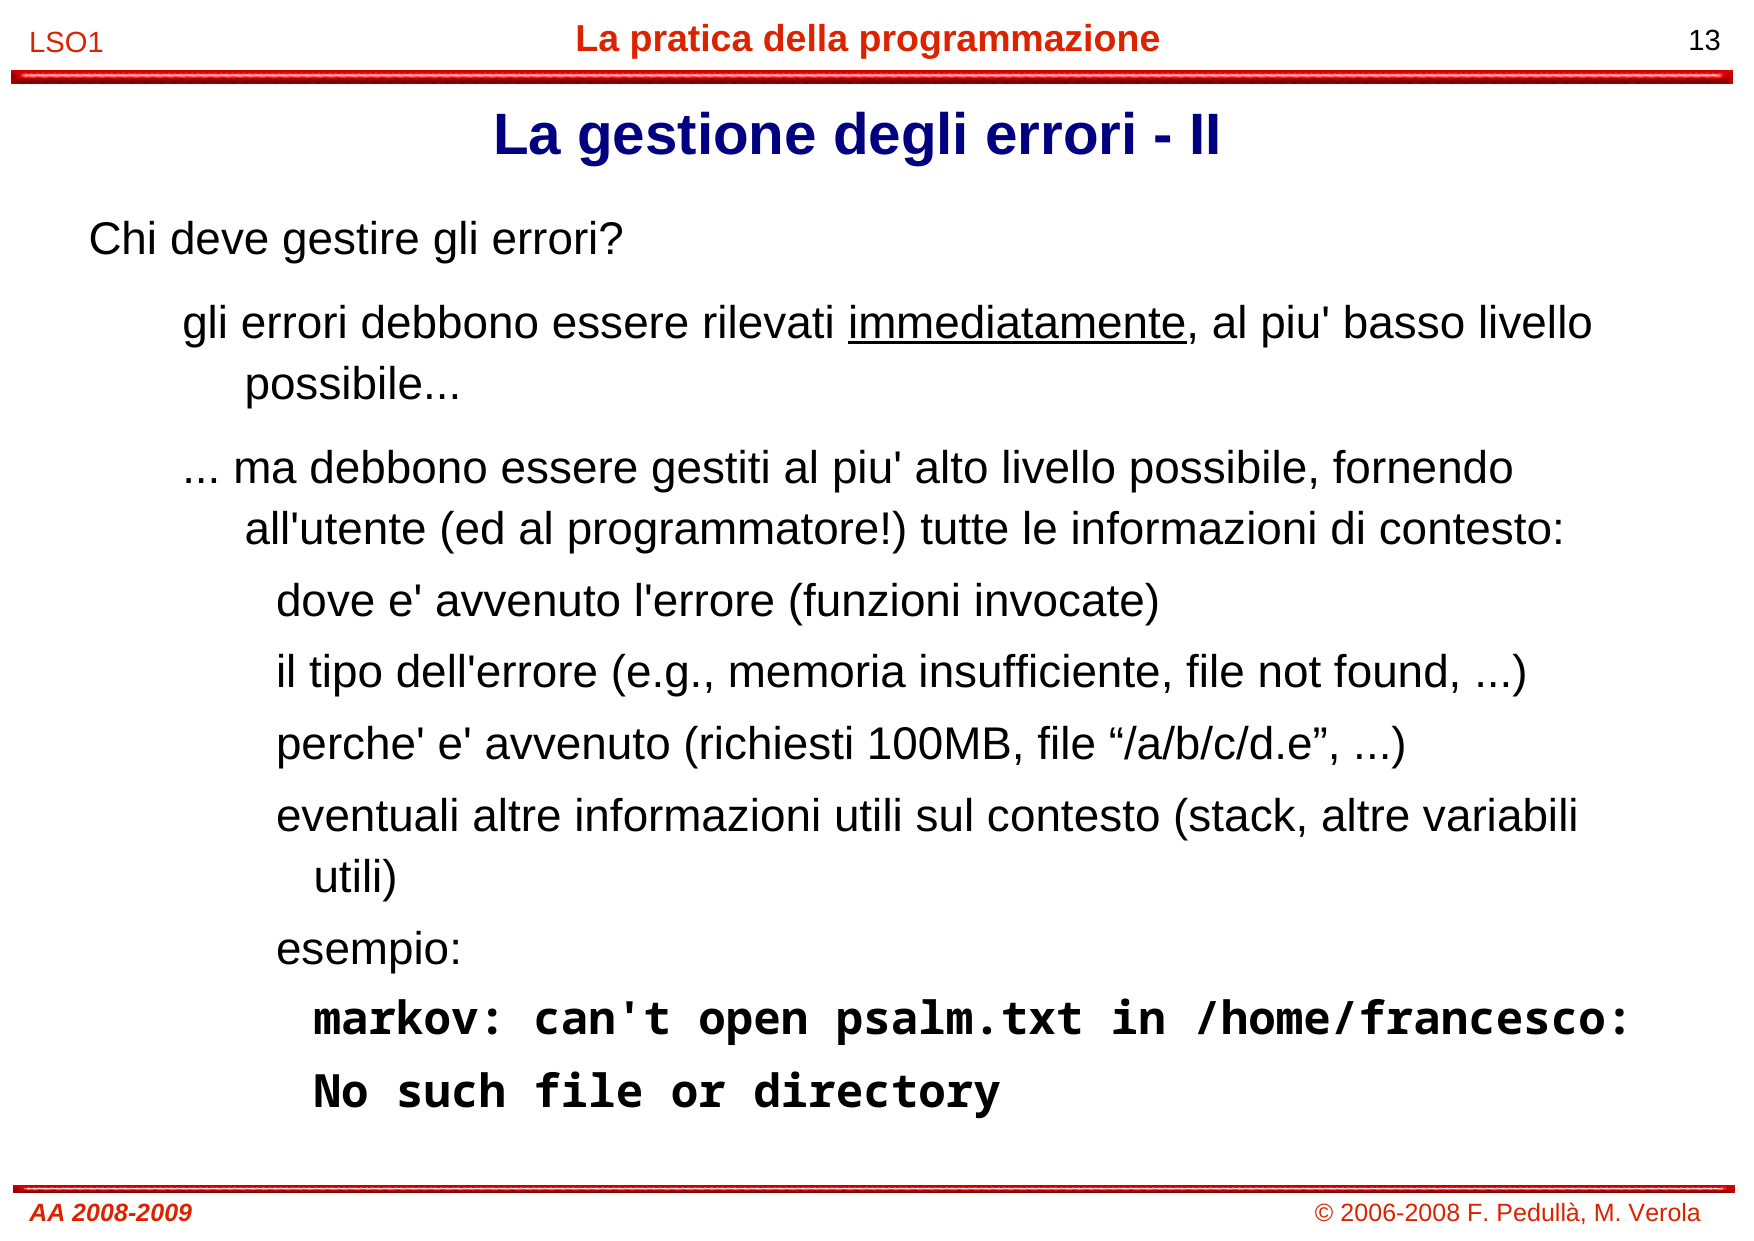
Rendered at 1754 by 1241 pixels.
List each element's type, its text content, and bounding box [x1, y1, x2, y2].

list Chi deve gestire gli errori? gli errori debbono essere rilevati immediatamente, al piu' basso livello possibile... ... ma debbono essere gestiti al piu' alto livello possibile, fornendo all'utente (ed al programmatore!) tutte le informazioni di contesto: dove e' avvenuto l'errore (funzioni invocate) il tipo dell'errore (e.g., memoria insufficiente, file not found, ...) perche' e' avvenuto (richiesti 100MB, file “/a/b/c/d.e”, ...) eventuali altre informazioni utili sul contesto (stack, altre variabili utili) esempio: markov: can't open psalm.txt in /home/francesco: No such file or directory [88, 209, 1671, 1094]
text_box La gestione degli errori - II [386, 98, 1330, 187]
picture [13, 1185, 1735, 1193]
picture [11, 70, 1733, 84]
